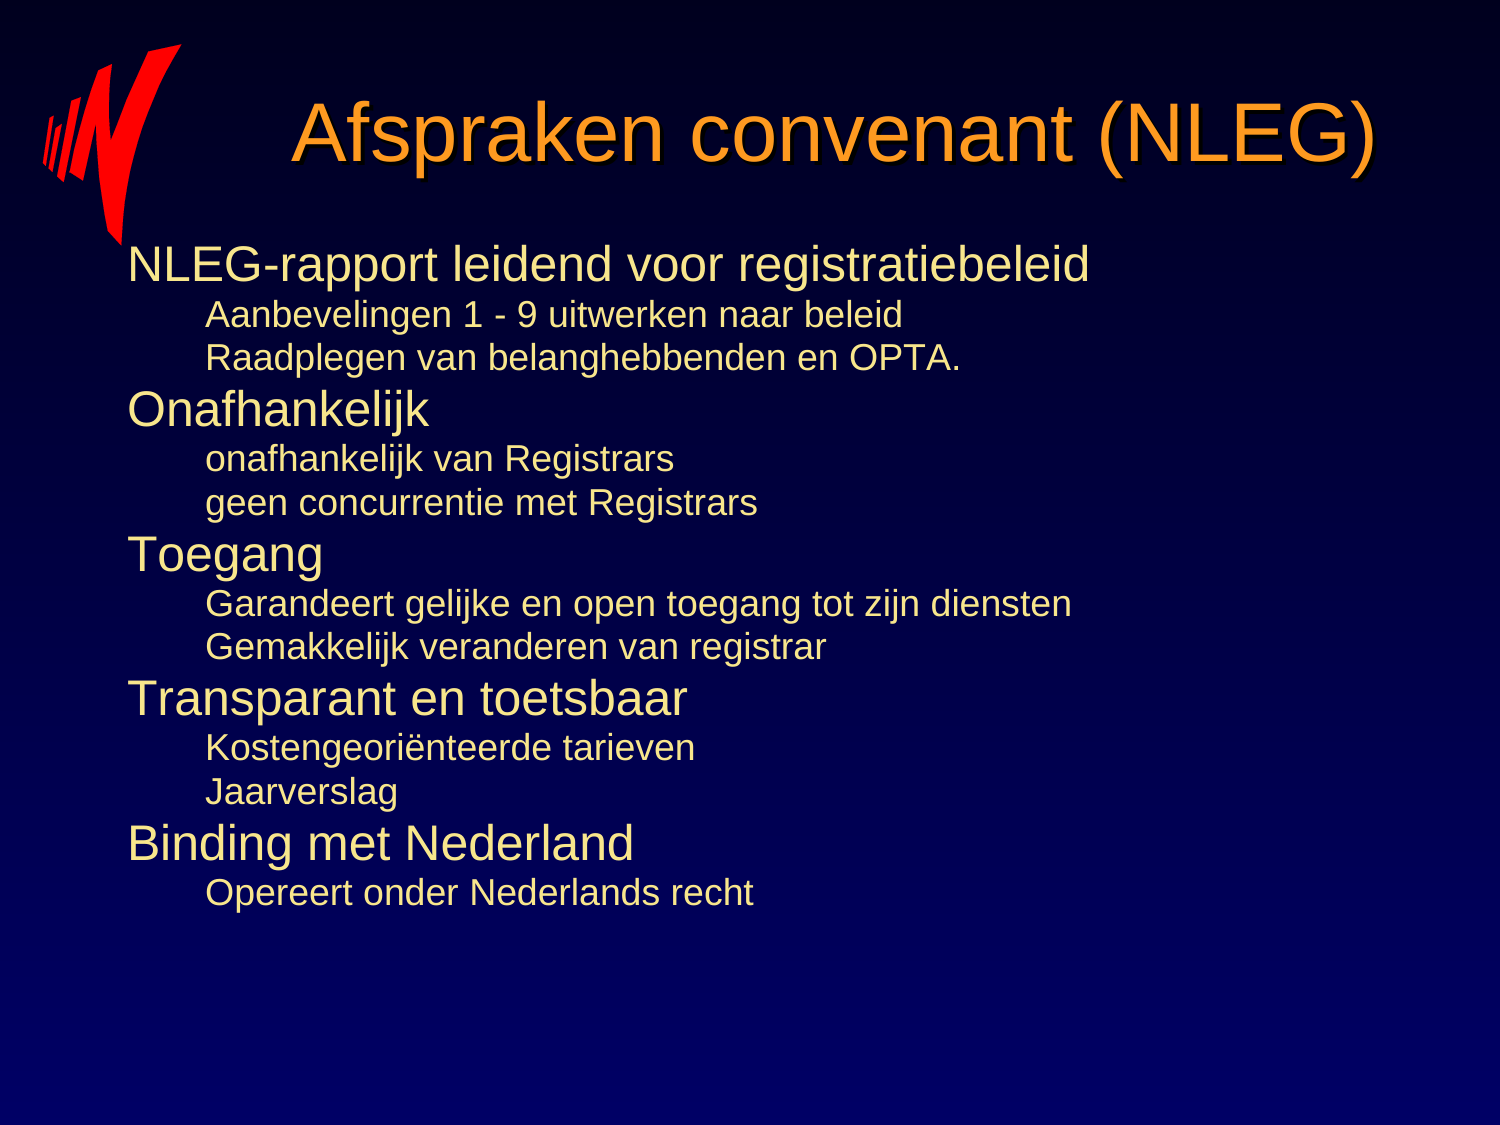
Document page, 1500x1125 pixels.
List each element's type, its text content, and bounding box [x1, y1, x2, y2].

list NLEG-rapport leidend voor registratiebeleid Aanbevelingen 1 - 9 uitwerken naar beleid Raadplegen van belanghebbenden en OPTA. Onafhankelijk onafhankelijk van Registrars geen concurrentie met Registrars Toegang Garandeert gelijke en open toegang tot zijn diensten Gemakkelijk veranderen van registrar Transparant en toetsbaar Kostengeoriënteerde tarieven Jaarverslag Binding met Nederland Opereert onder Nederlands recht [112, 243, 1471, 1014]
title Afspraken convenant (NLEG) [199, 42, 1471, 231]
